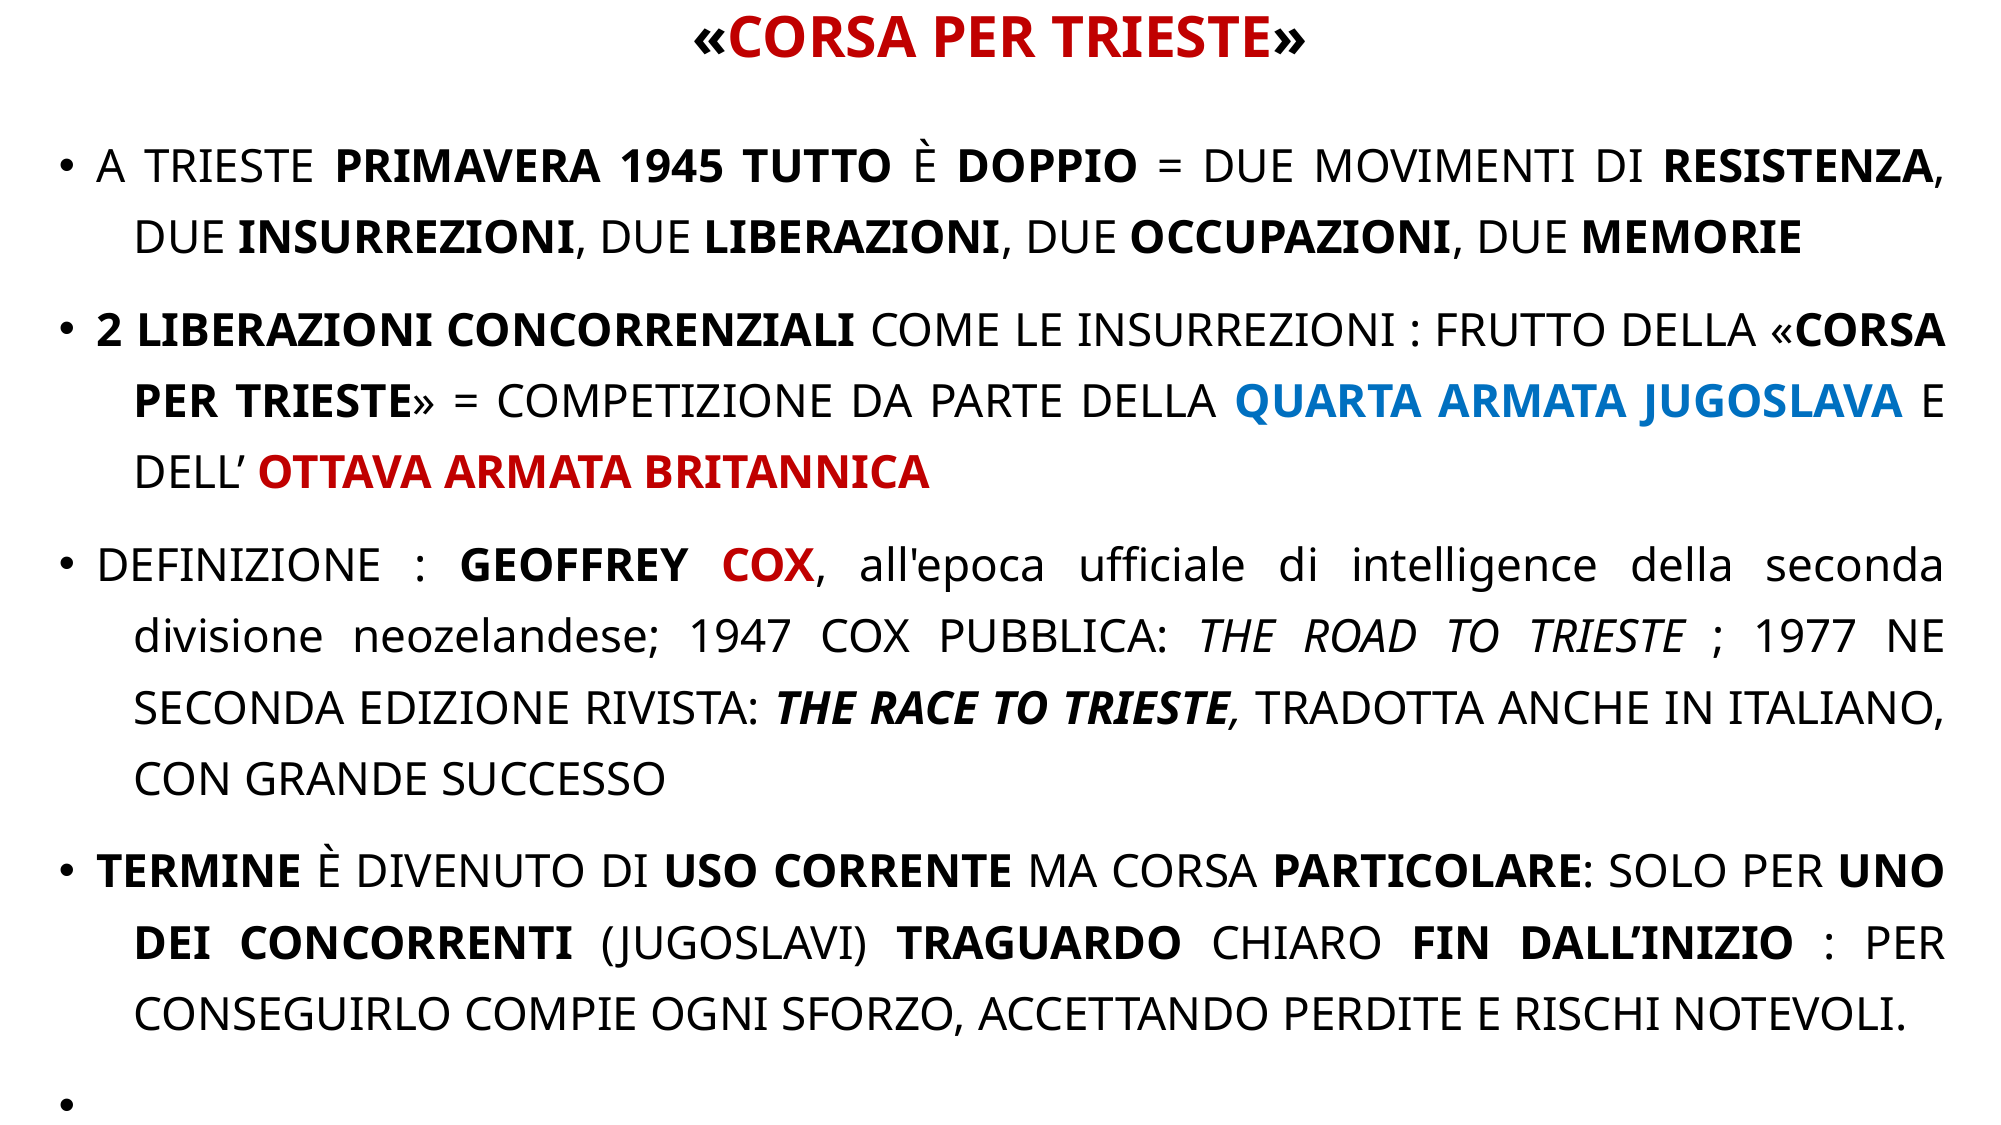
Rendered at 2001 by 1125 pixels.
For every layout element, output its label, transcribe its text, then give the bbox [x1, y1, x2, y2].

list A TRIESTE PRIMAVERA 1945 TUTTO È DOPPIO = DUE MOVIMENTI DI RESISTENZA, DUE INSURREZIONI, DUE LIBERAZIONI, DUE OCCUPAZIONI, DUE MEMORIE 2 LIBERAZIONI CONCORRENZIALI COME LE INSURREZIONI : FRUTTO DELLA «CORSA PER TRIESTE» = COMPETIZIONE DA PARTE DELLA QUARTA ARMATA JUGOSLAVA E DELL’ OTTAVA ARMATA BRITANNICA DEFINIZIONE : GEOFFREY COX, all'epoca ufficiale di intelligence della seconda divisione neozelandese; 1947 COX PUBBLICA: THE ROAD TO TRIESTE ; 1977 NE SECONDA EDIZIONE RIVISTA: THE RACE TO TRIESTE, TRADOTTA ANCHE IN ITALIANO, CON GRANDE SUCCESSO TERMINE È DIVENUTO DI USO CORRENTE MA CORSA PARTICOLARE: SOLO PER UNO DEI CONCORRENTI (JUGOSLAVI) TRAGUARDO CHIARO FIN DALL’INIZIO : PER CONSEGUIRLO COMPIE OGNI SFORZO, ACCETTANDO PERDITE E RISCHI NOTEVOLI. [44, 112, 1962, 1107]
title «CORSA PER TRIESTE» [137, 0, 1863, 112]
